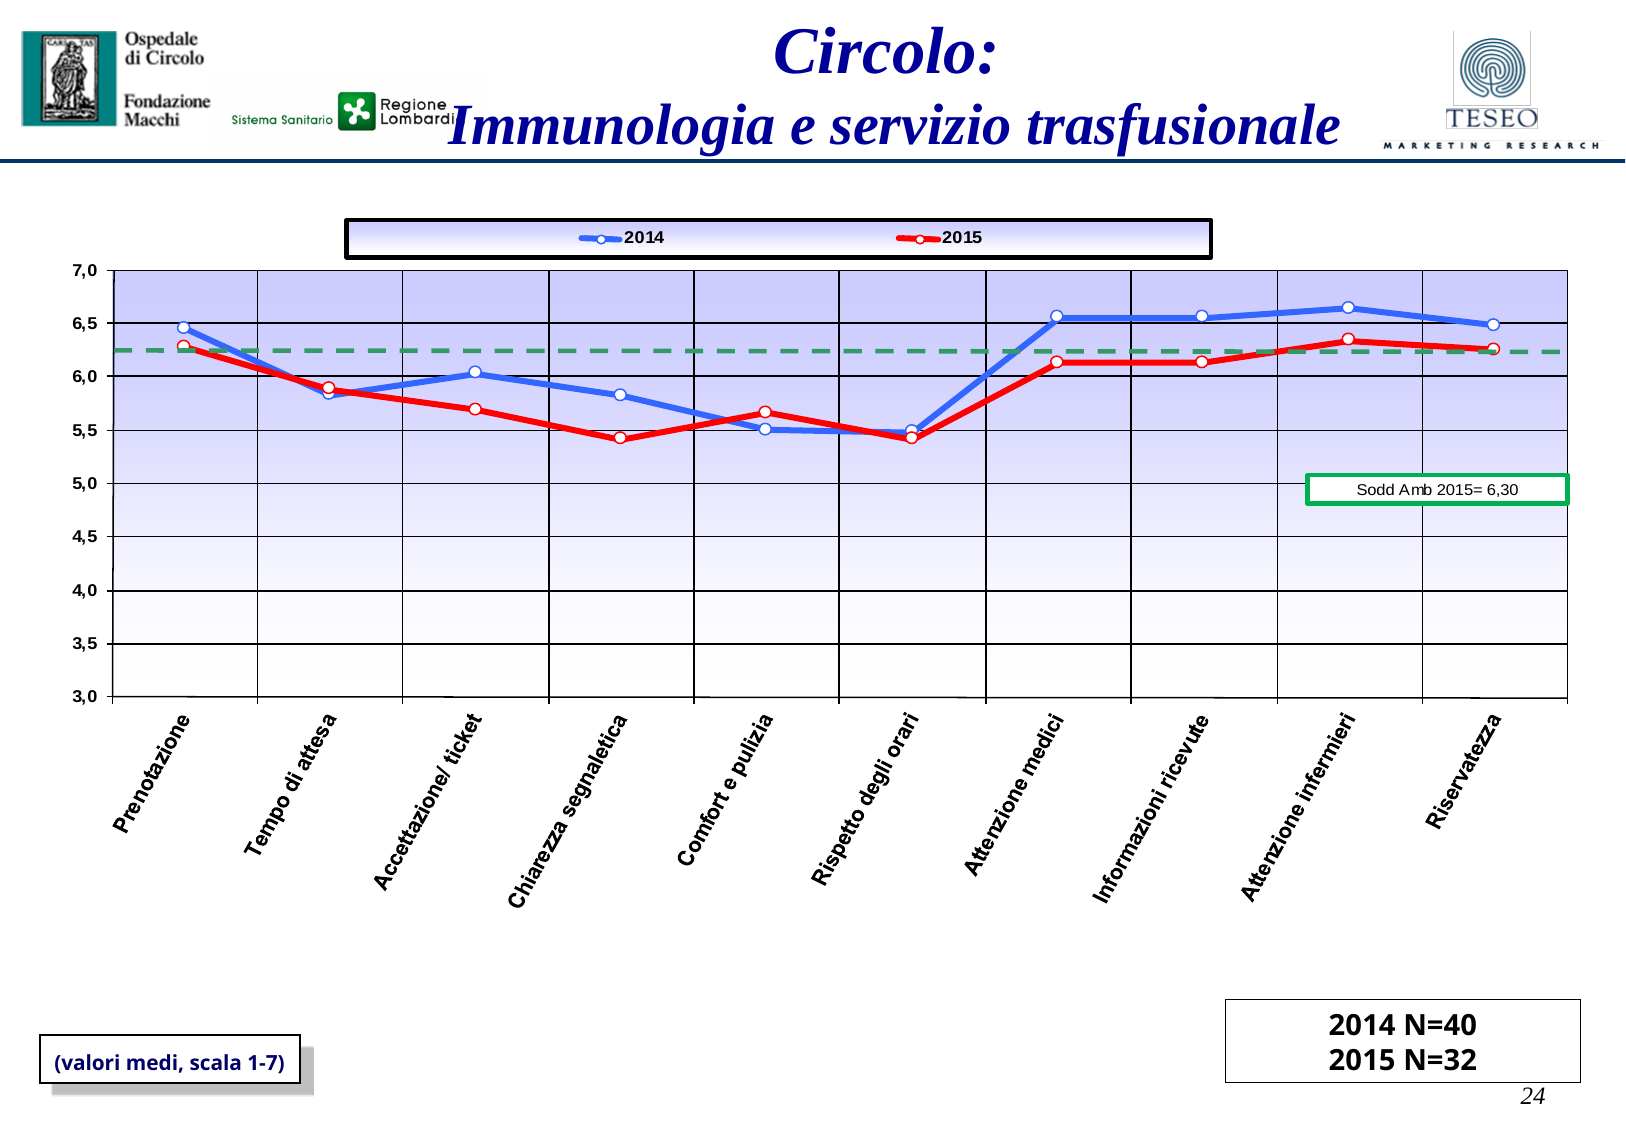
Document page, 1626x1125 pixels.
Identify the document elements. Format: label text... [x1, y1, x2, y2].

picture [21, 31, 483, 149]
picture [0, 208, 1581, 1083]
text_box Circolo: Immunologia e servizio trasfusionale [351, 18, 1439, 144]
picture [1381, 31, 1604, 149]
